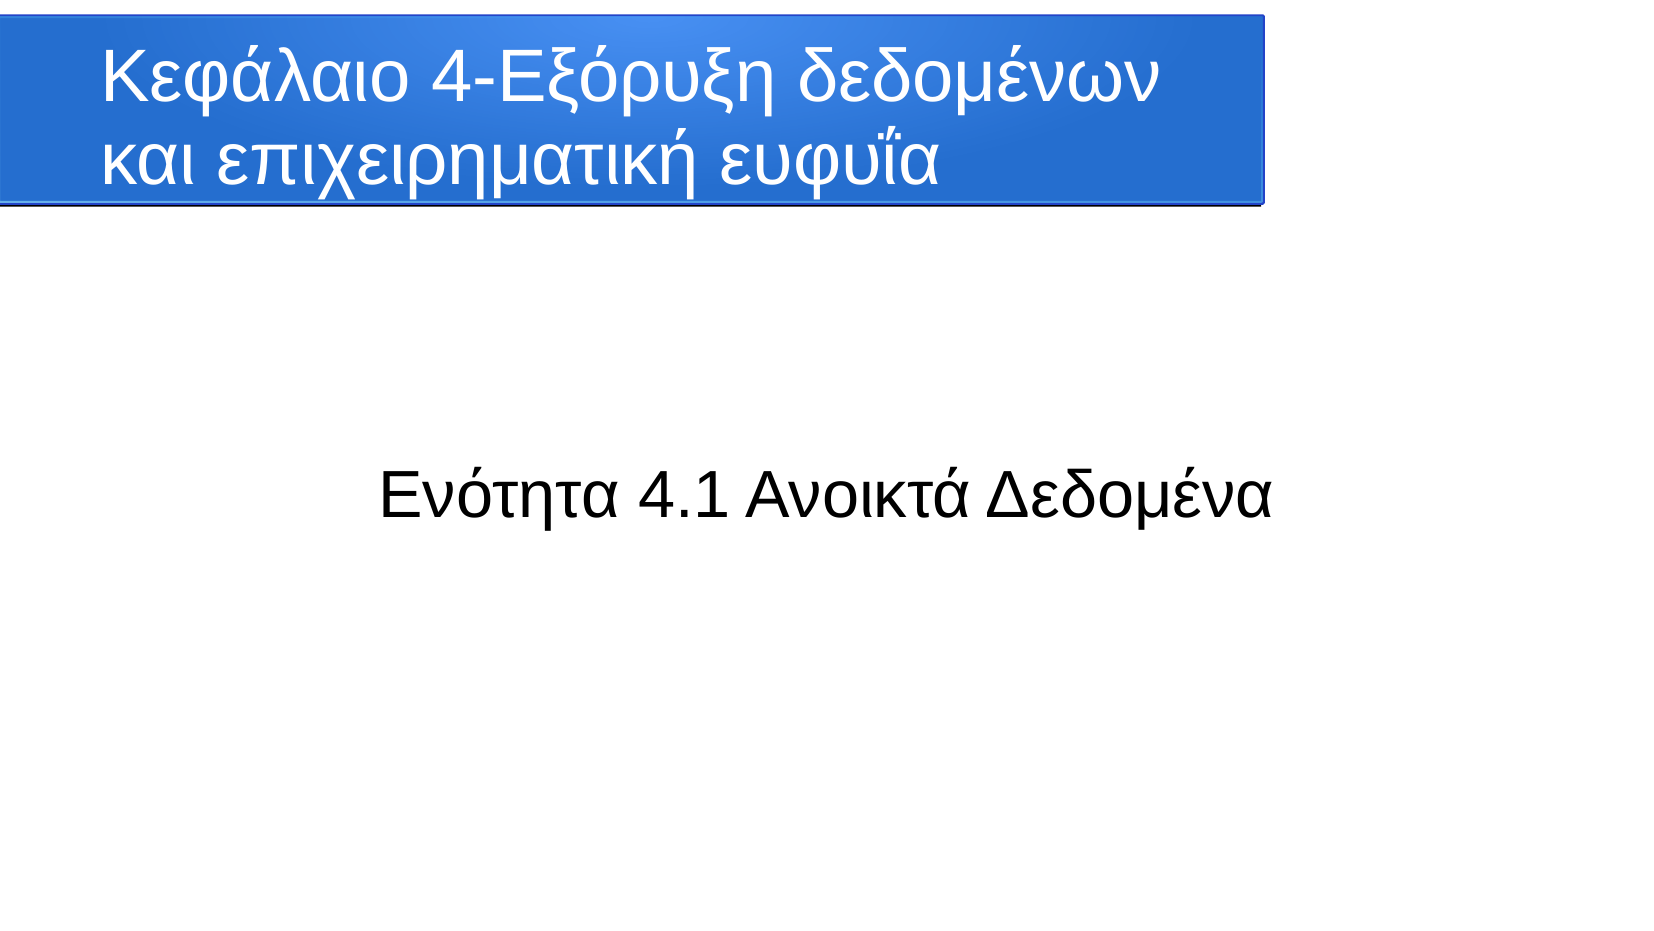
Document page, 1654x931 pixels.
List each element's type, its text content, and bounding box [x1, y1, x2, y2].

title Κεφάλαιο 4-Εξόρυξη δεδομένων και επιχειρηματική ευφυΐα [100, 34, 1252, 224]
subtitle Ενότητα 4.1 Ανοικτά Δεδομένα [82, 224, 1571, 764]
